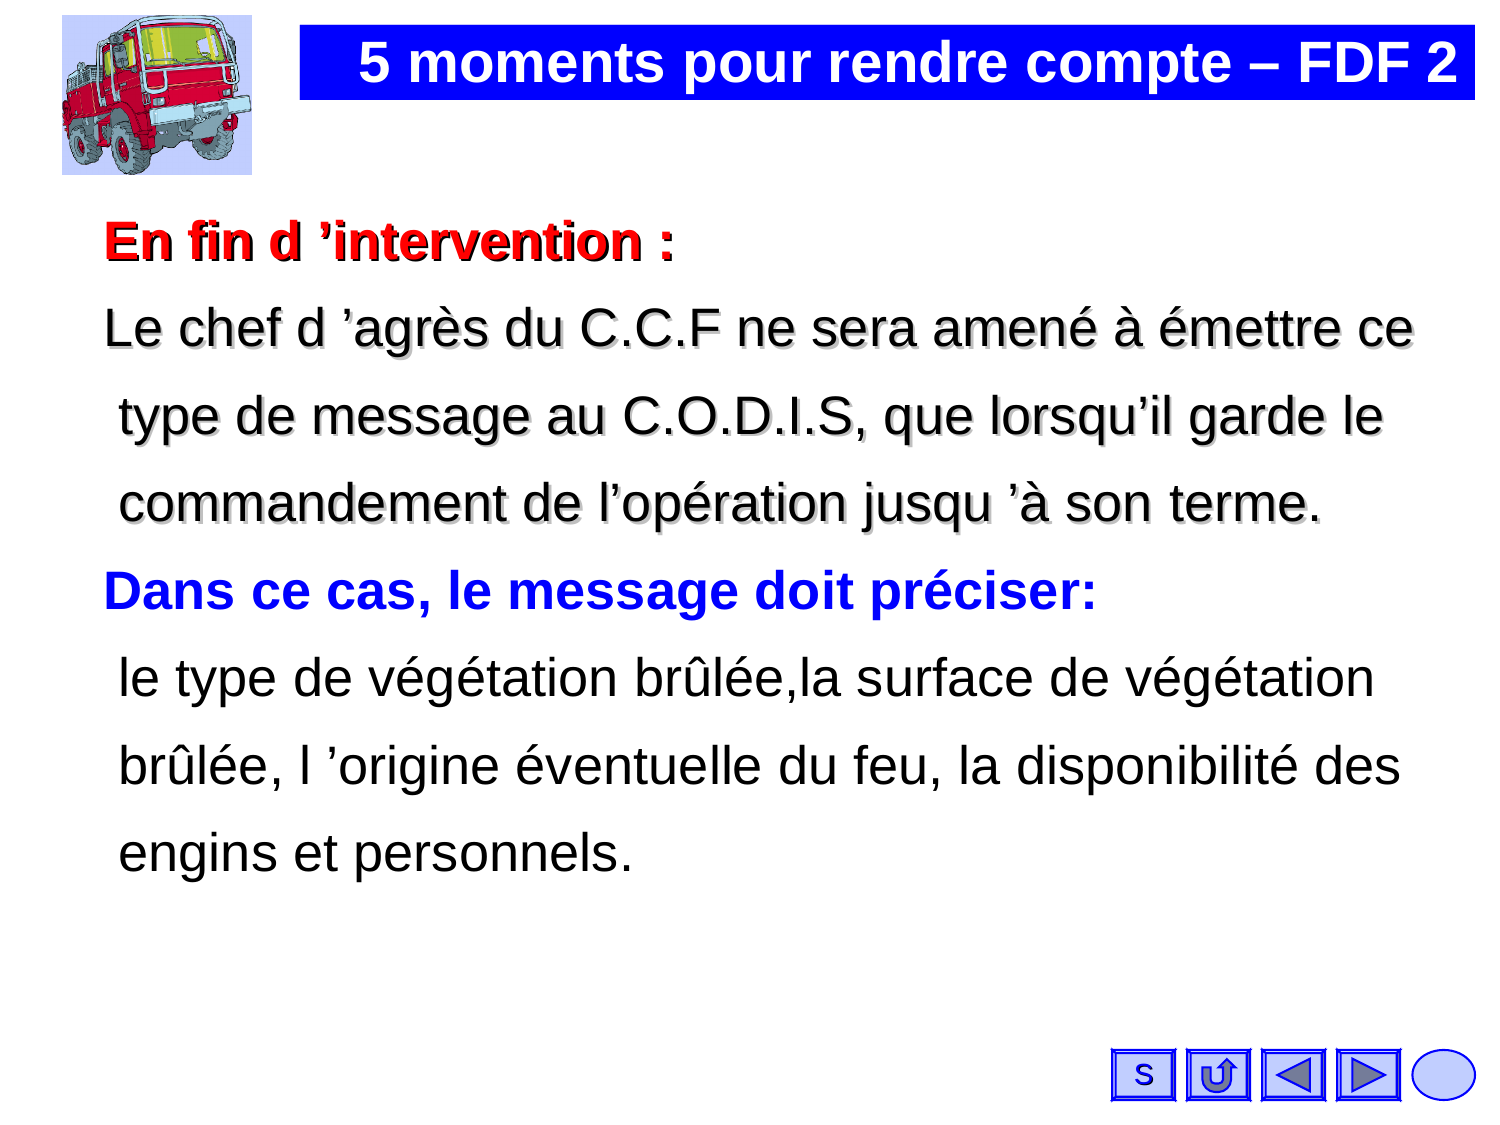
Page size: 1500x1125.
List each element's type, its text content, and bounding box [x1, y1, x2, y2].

text_box [1412, 1049, 1476, 1101]
text_box 5 moments pour rendre compte – FDF 2 [299, 24, 1475, 100]
text_box En fin d ’intervention : Le chef d ’agrès du C.C.F ne sera amené à émettre ce type de message au C.O.D.I.S, que lorsqu’il garde le commandement de l’opération jusqu ’à son terme. Dans ce cas, le message doit préciser: le type de végétation brûlée,la surface de végétation brûlée, l ’origine éventuelle du feu, la disponibilité des engins et personnels. [88, 206, 1447, 916]
